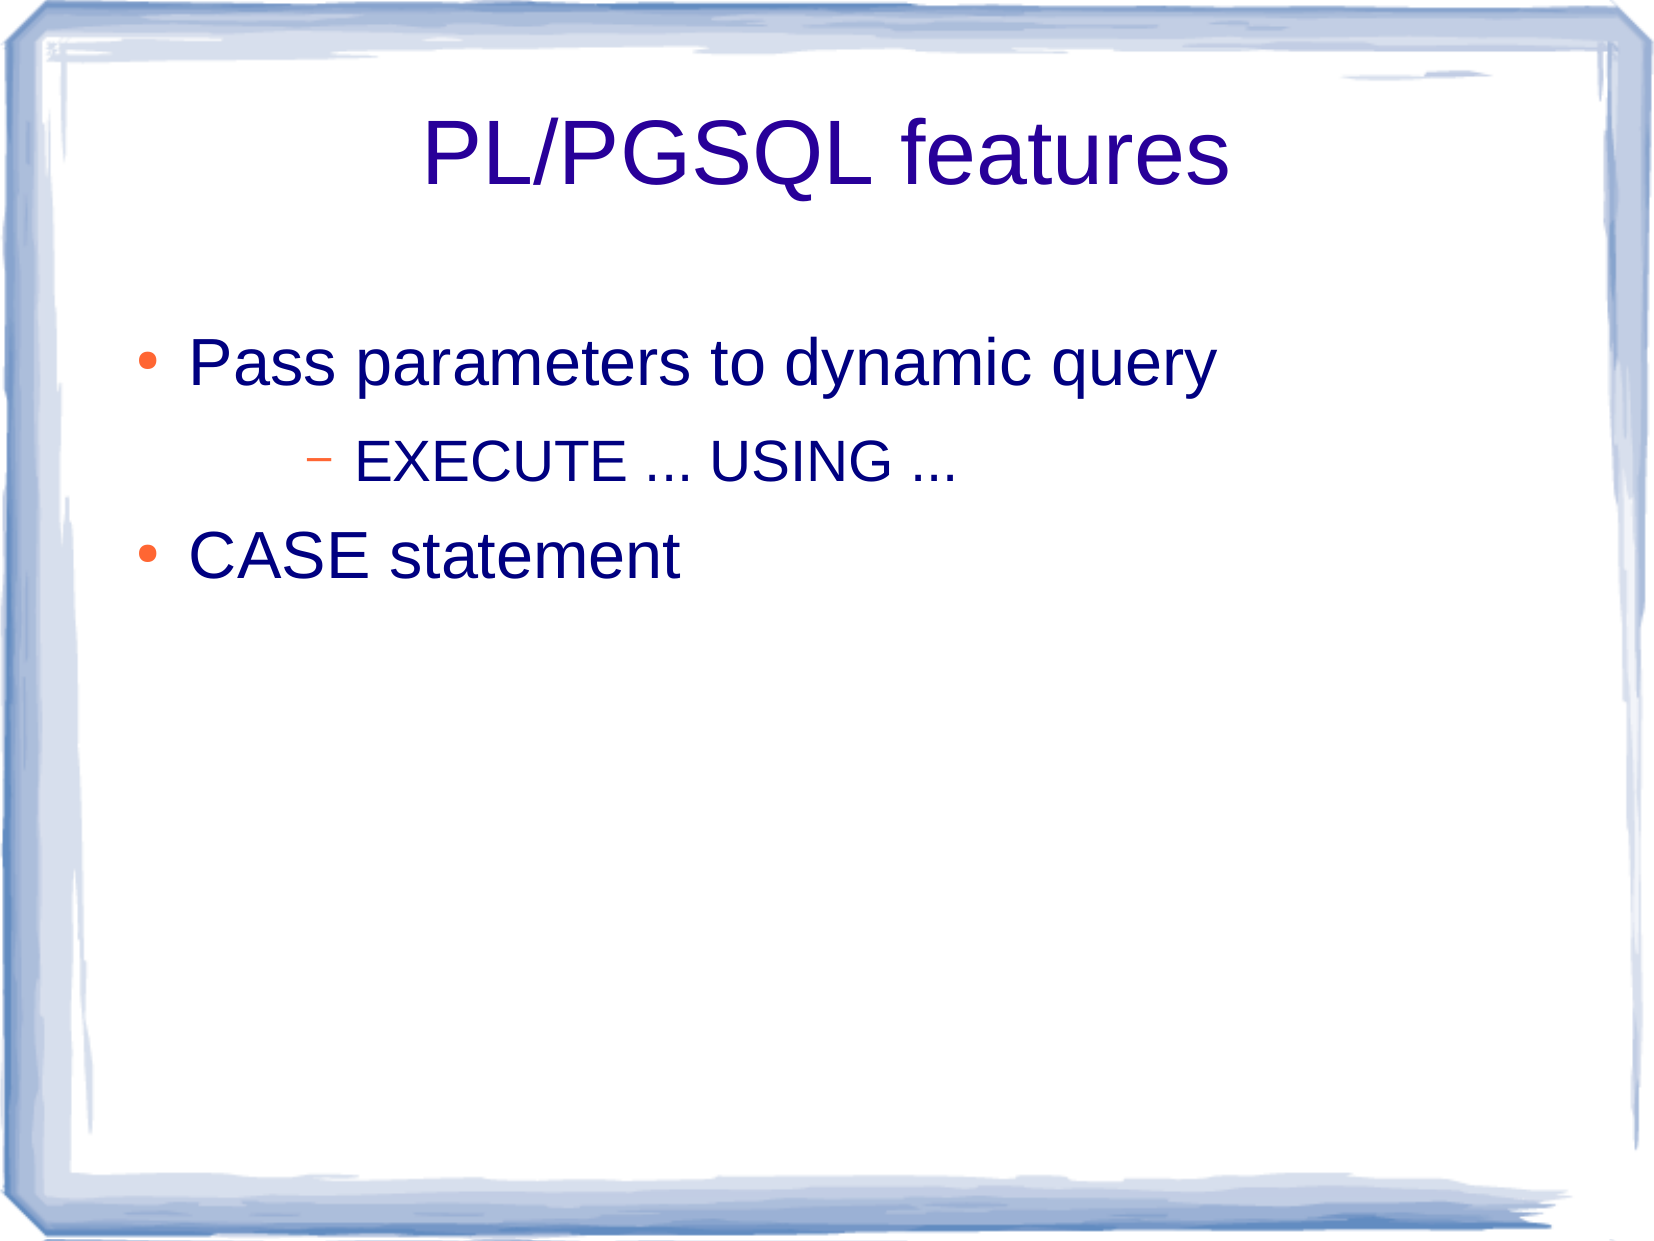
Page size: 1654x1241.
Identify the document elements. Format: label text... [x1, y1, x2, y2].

picture [0, 0, 1654, 1241]
title PL/PGSQL features [82, 56, 1571, 250]
list Pass parameters to dynamic query EXECUTE ... USING ... CASE statement [118, 324, 1571, 990]
